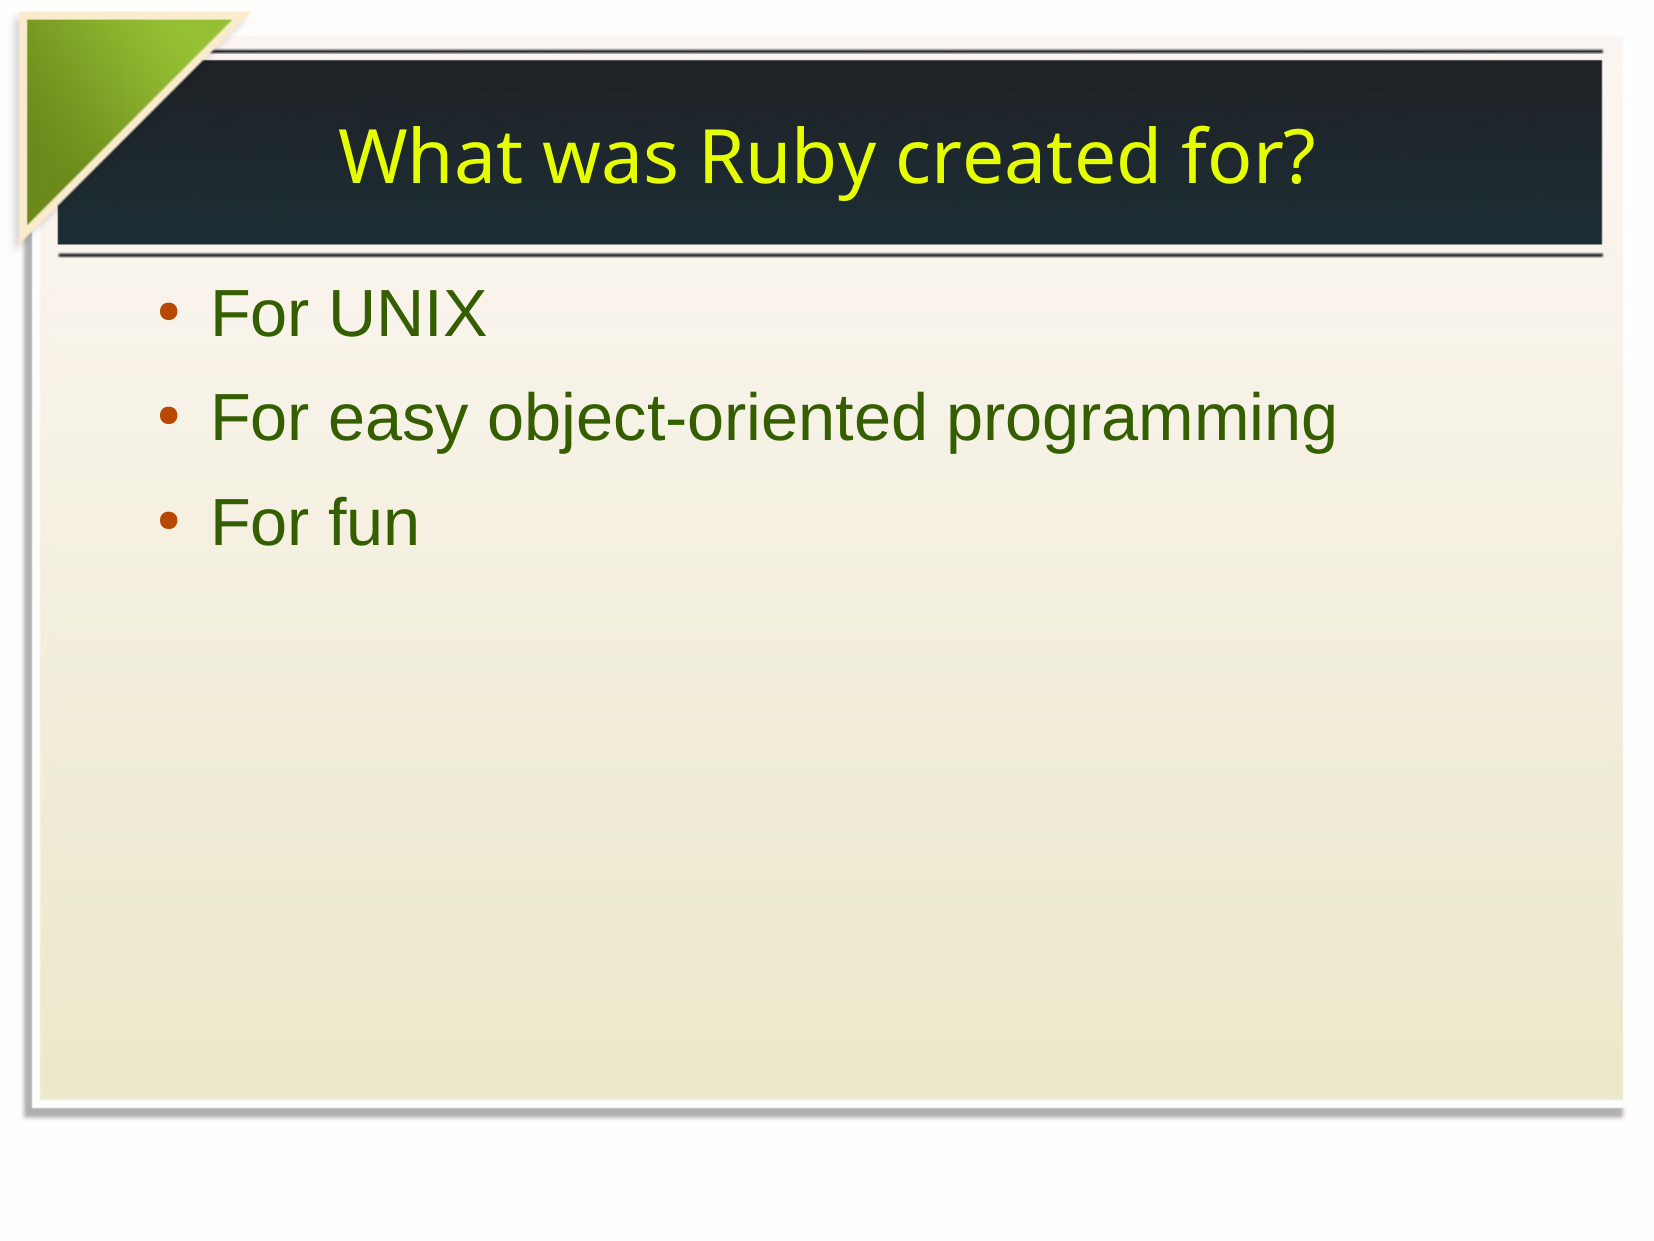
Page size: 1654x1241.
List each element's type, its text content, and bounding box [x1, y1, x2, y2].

list For UNIX For easy object-oriented programming For fun [121, 276, 1534, 1087]
picture [0, 0, 1654, 1241]
title What was Ruby created for? [121, 73, 1534, 237]
